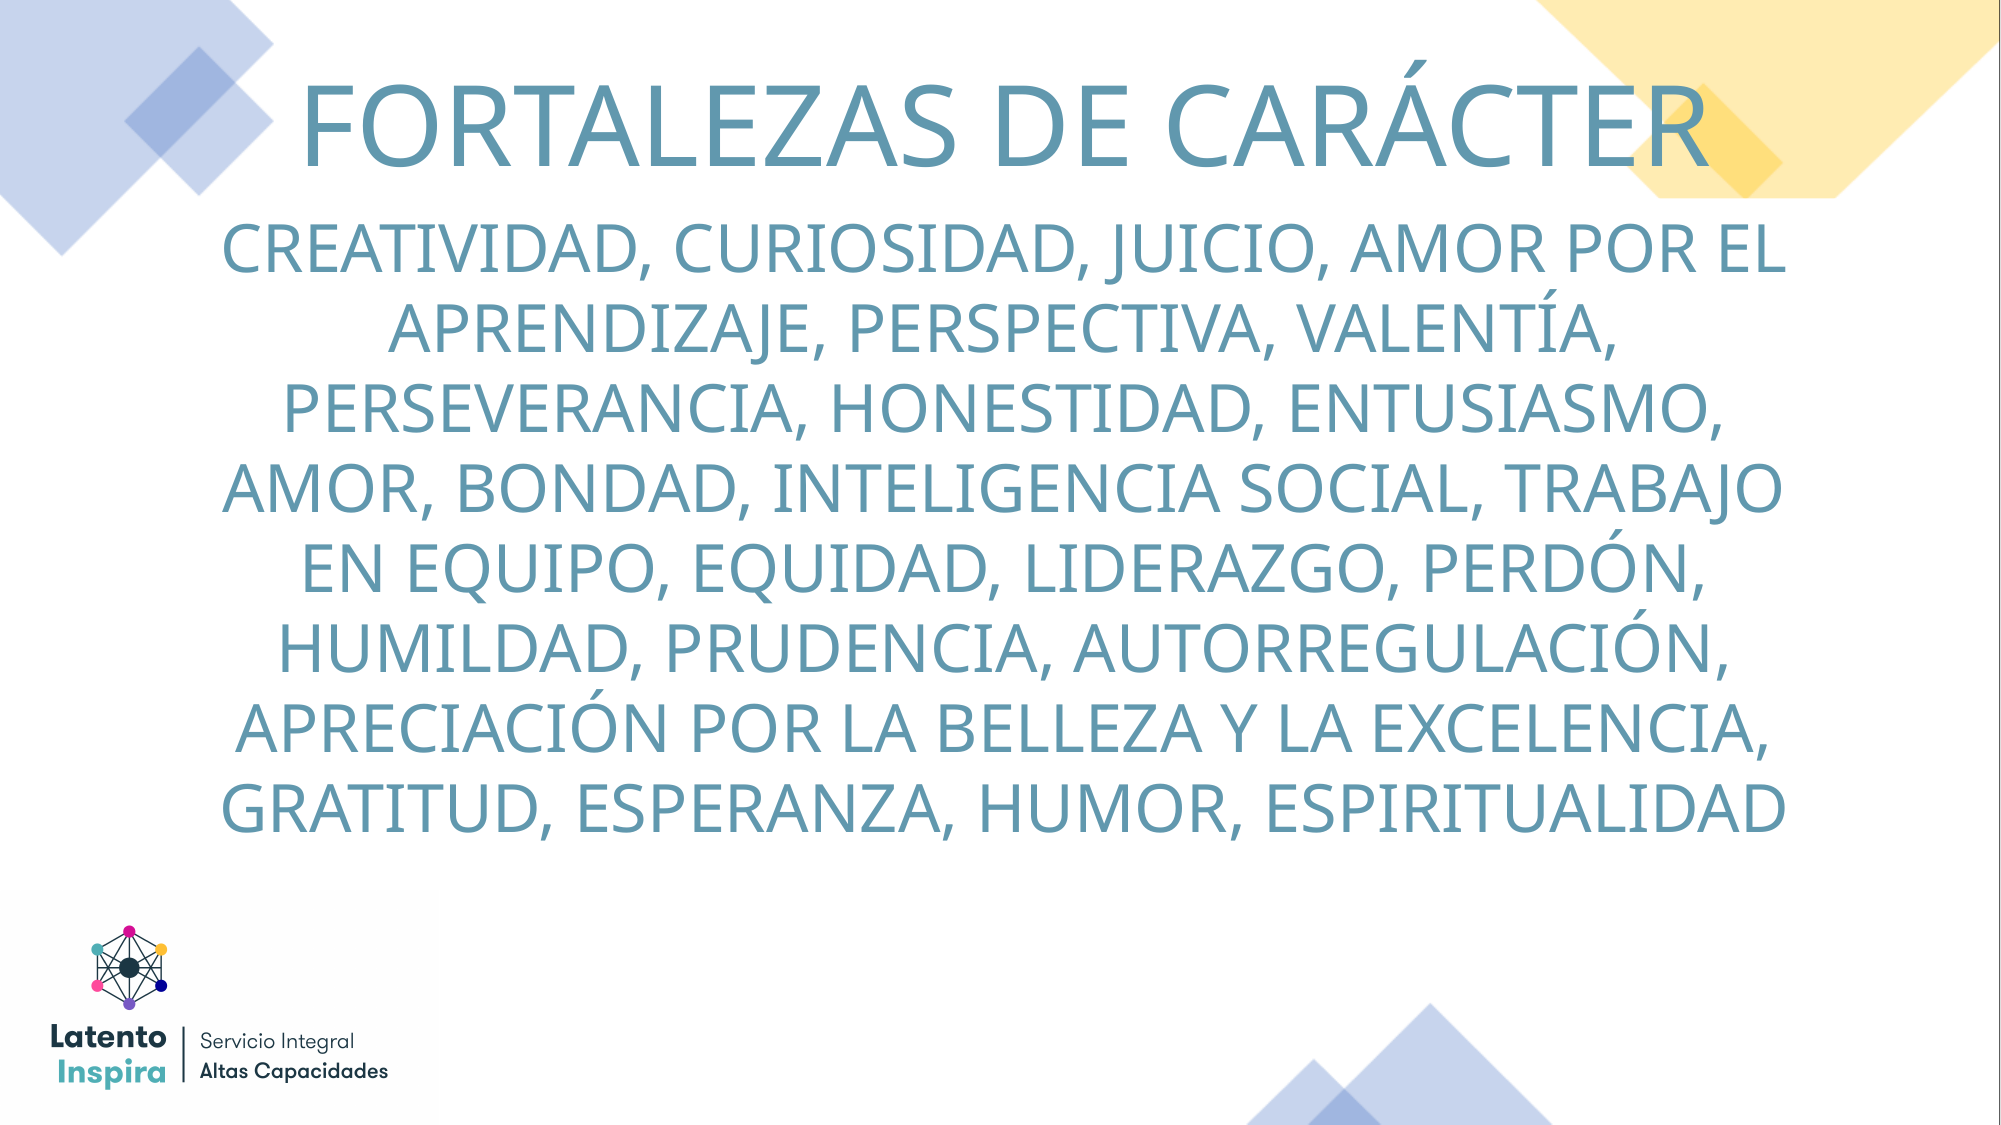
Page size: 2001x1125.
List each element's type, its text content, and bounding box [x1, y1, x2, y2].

picture [0, 0, 2001, 1125]
text_box FORTALEZAS DE CARÁCTER [176, 46, 1833, 197]
text_box CREATIVIDAD, CURIOSIDAD, JUICIO, AMOR POR EL APRENDIZAJE, PERSPECTIVA, VALENTÍA, PERSEVERANCIA, HONESTIDAD, ENTUSIASMO, AMOR, BONDAD, INTELIGENCIA SOCIAL, TRABAJO EN EQUIPO, EQUIDAD, LIDERAZGO, PERDÓN, HUMILDAD, PRUDENCIA, AUTORREGULACIÓN, APRECIACIÓN POR LA BELLEZA Y LA EXCELENCIA, GRATITUD, ESPERANZA, HUMOR, ESPIRITUALIDAD [165, 198, 1845, 853]
